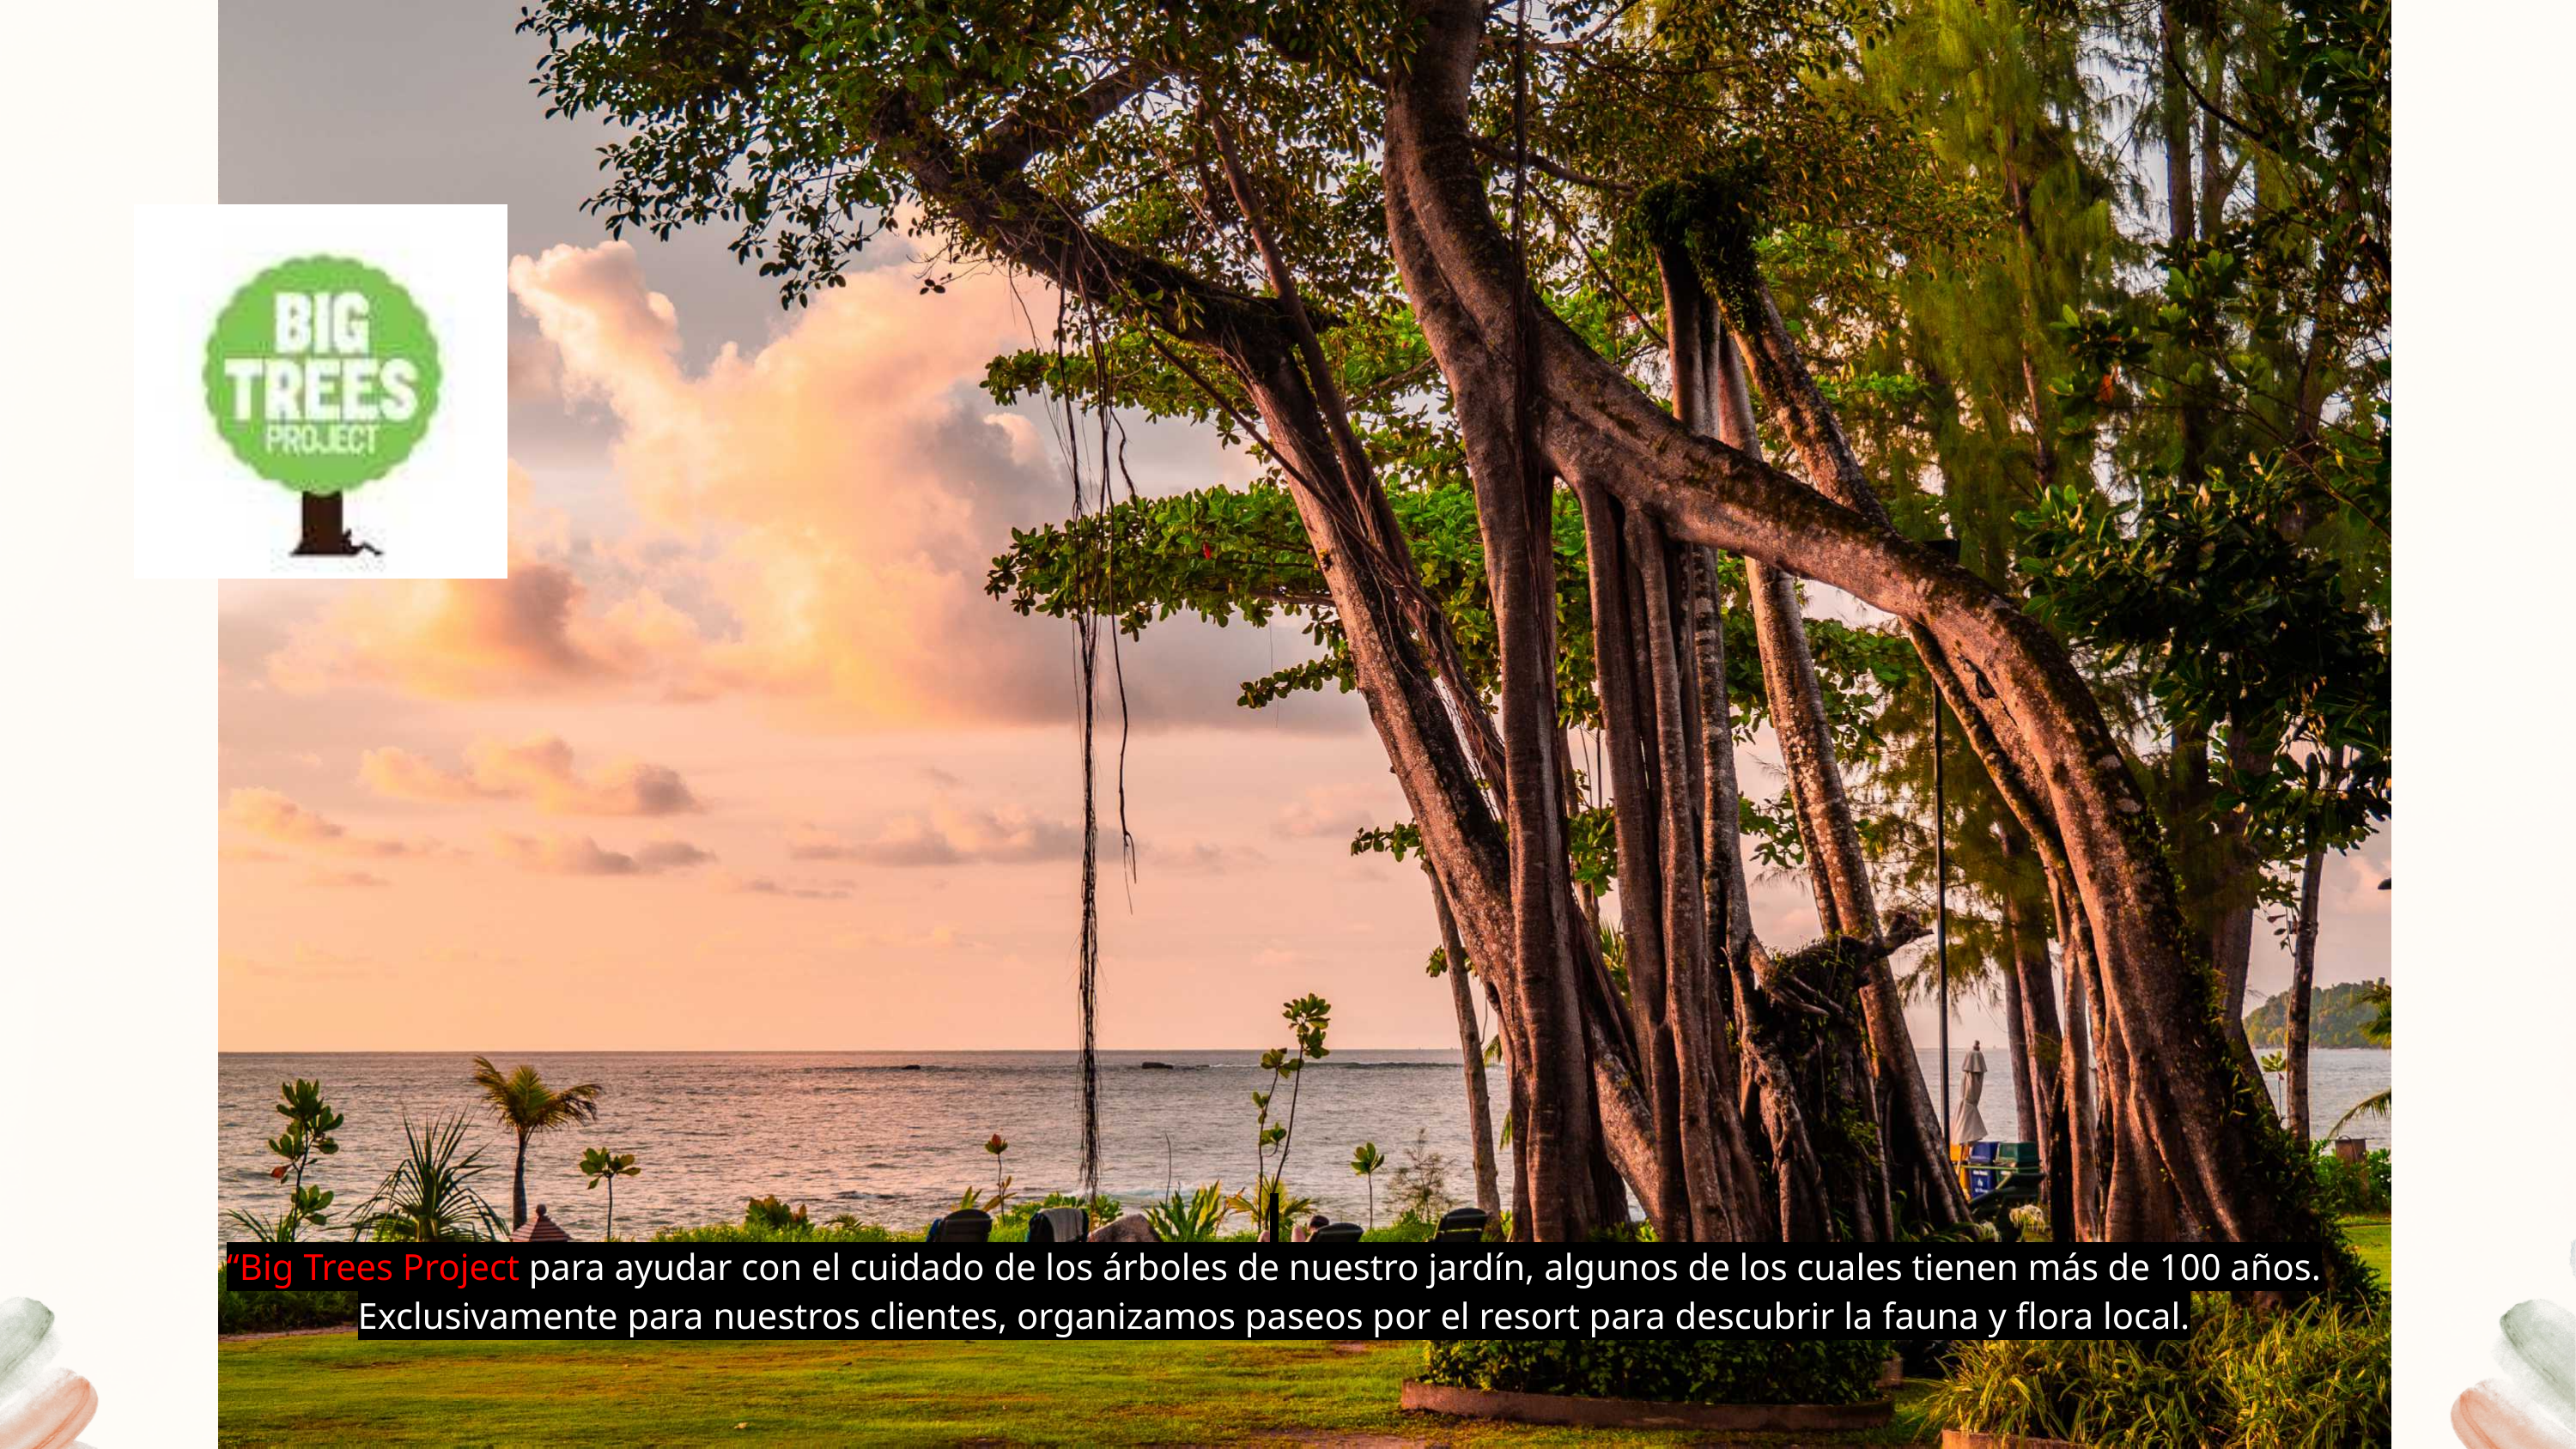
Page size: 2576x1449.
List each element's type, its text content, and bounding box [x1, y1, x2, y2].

text_box “Big Trees Project para ayudar con el cuidado de los árboles de nuestro jardín, algunos de los cuales tienen más de 100 años. Exclusivamente para nuestros clientes, organizamos paseos por el resort para descubrir la fauna y flora local. [83, 1186, 2465, 1379]
picture [0, 0, 2576, 1449]
